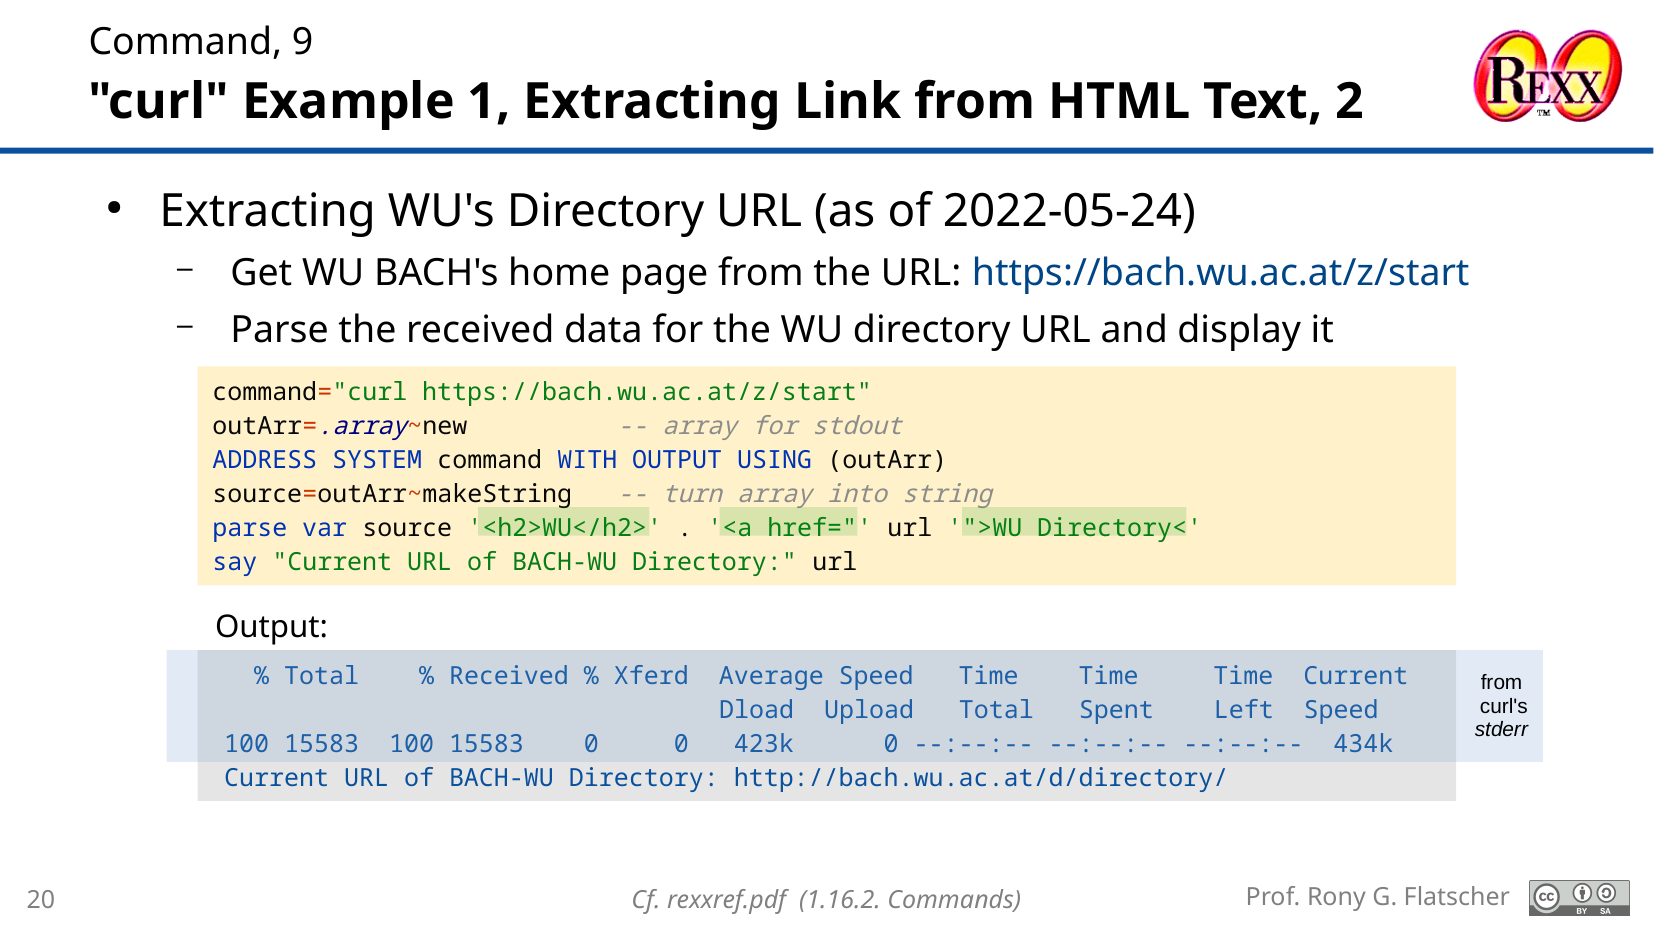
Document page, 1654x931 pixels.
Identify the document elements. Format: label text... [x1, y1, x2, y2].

text_box from curl's stderr [166, 650, 1543, 762]
list Extracting WU's Directory URL (as of 2022-05-24) Get WU BACH's home page from the URL: https://bach.wu.ac.at/z/start Parse the received data for the WU directory URL and display it [88, 177, 1584, 857]
text_box [478, 507, 650, 536]
title Command, 9 "curl" Example 1, Extracting Link from HTML Text, 2 [29, 0, 1654, 148]
text_box [962, 507, 1187, 536]
text_box Output: [200, 596, 366, 650]
text_box [719, 507, 858, 536]
text_box % Total % Received % Xferd Average Speed Time Time Time Current Dload Upload Total Spent Left Speed 100 15583 100 15583 0 0 423k 0 --:--:-- --:--:-- --:--:-- 434k Current URL of BACH-WU Directory: http://bach.wu.ac.at/d/directory/ [197, 762, 1457, 796]
text_box Cf. rexxref.pdf (1.16.2. Commands) [0, 874, 1654, 922]
text_box command="curl https://bach.wu.ac.at/z/start" outArr=.array~new -- array for stdout ADDRESS SYSTEM command WITH OUTPUT USING (outArr) source=outArr~makeString -- turn array into string parse var source '<h2>WU</h2>' . '<a href="' url '">WU Directory<' say "Current URL of BACH-WU Directory:" url [197, 366, 1457, 578]
